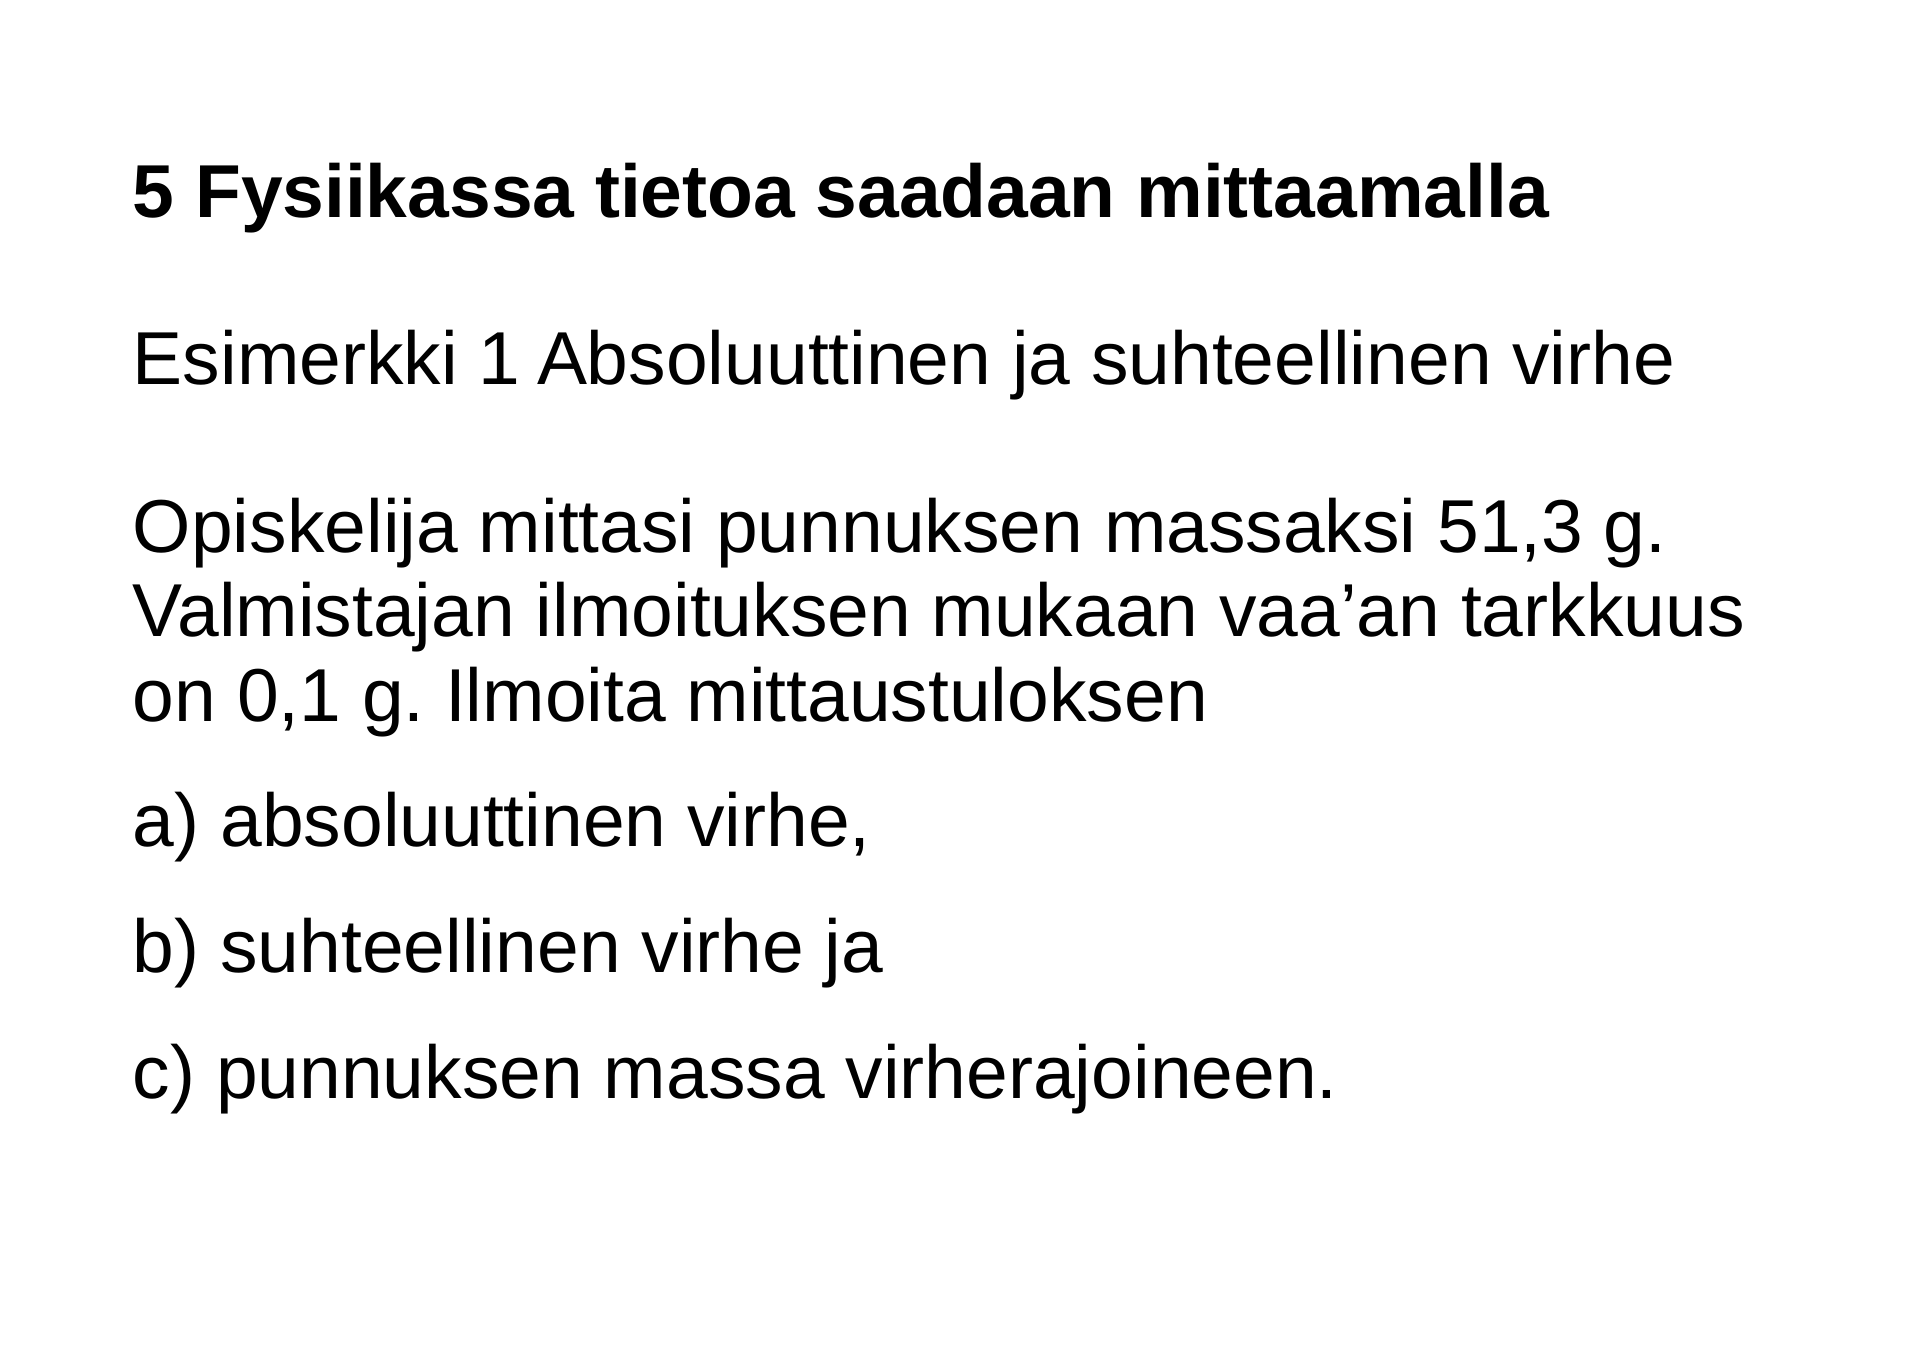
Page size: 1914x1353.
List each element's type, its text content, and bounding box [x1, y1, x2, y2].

text_box 5 Fysiikassa tietoa saadaan mittaamalla Esimerkki 1 Absoluuttinen ja suhteellinen virhe Opiskelija mittasi punnuksen massaksi 51,3 g. Valmistajan ilmoituksen mukaan vaa’an tarkkuus on 0,1 g. Ilmoita mittaustuloksen a) absoluuttinen virhe, b) suhteellinen virhe ja c) punnuksen massa virherajoineen. [118, 141, 1808, 1333]
